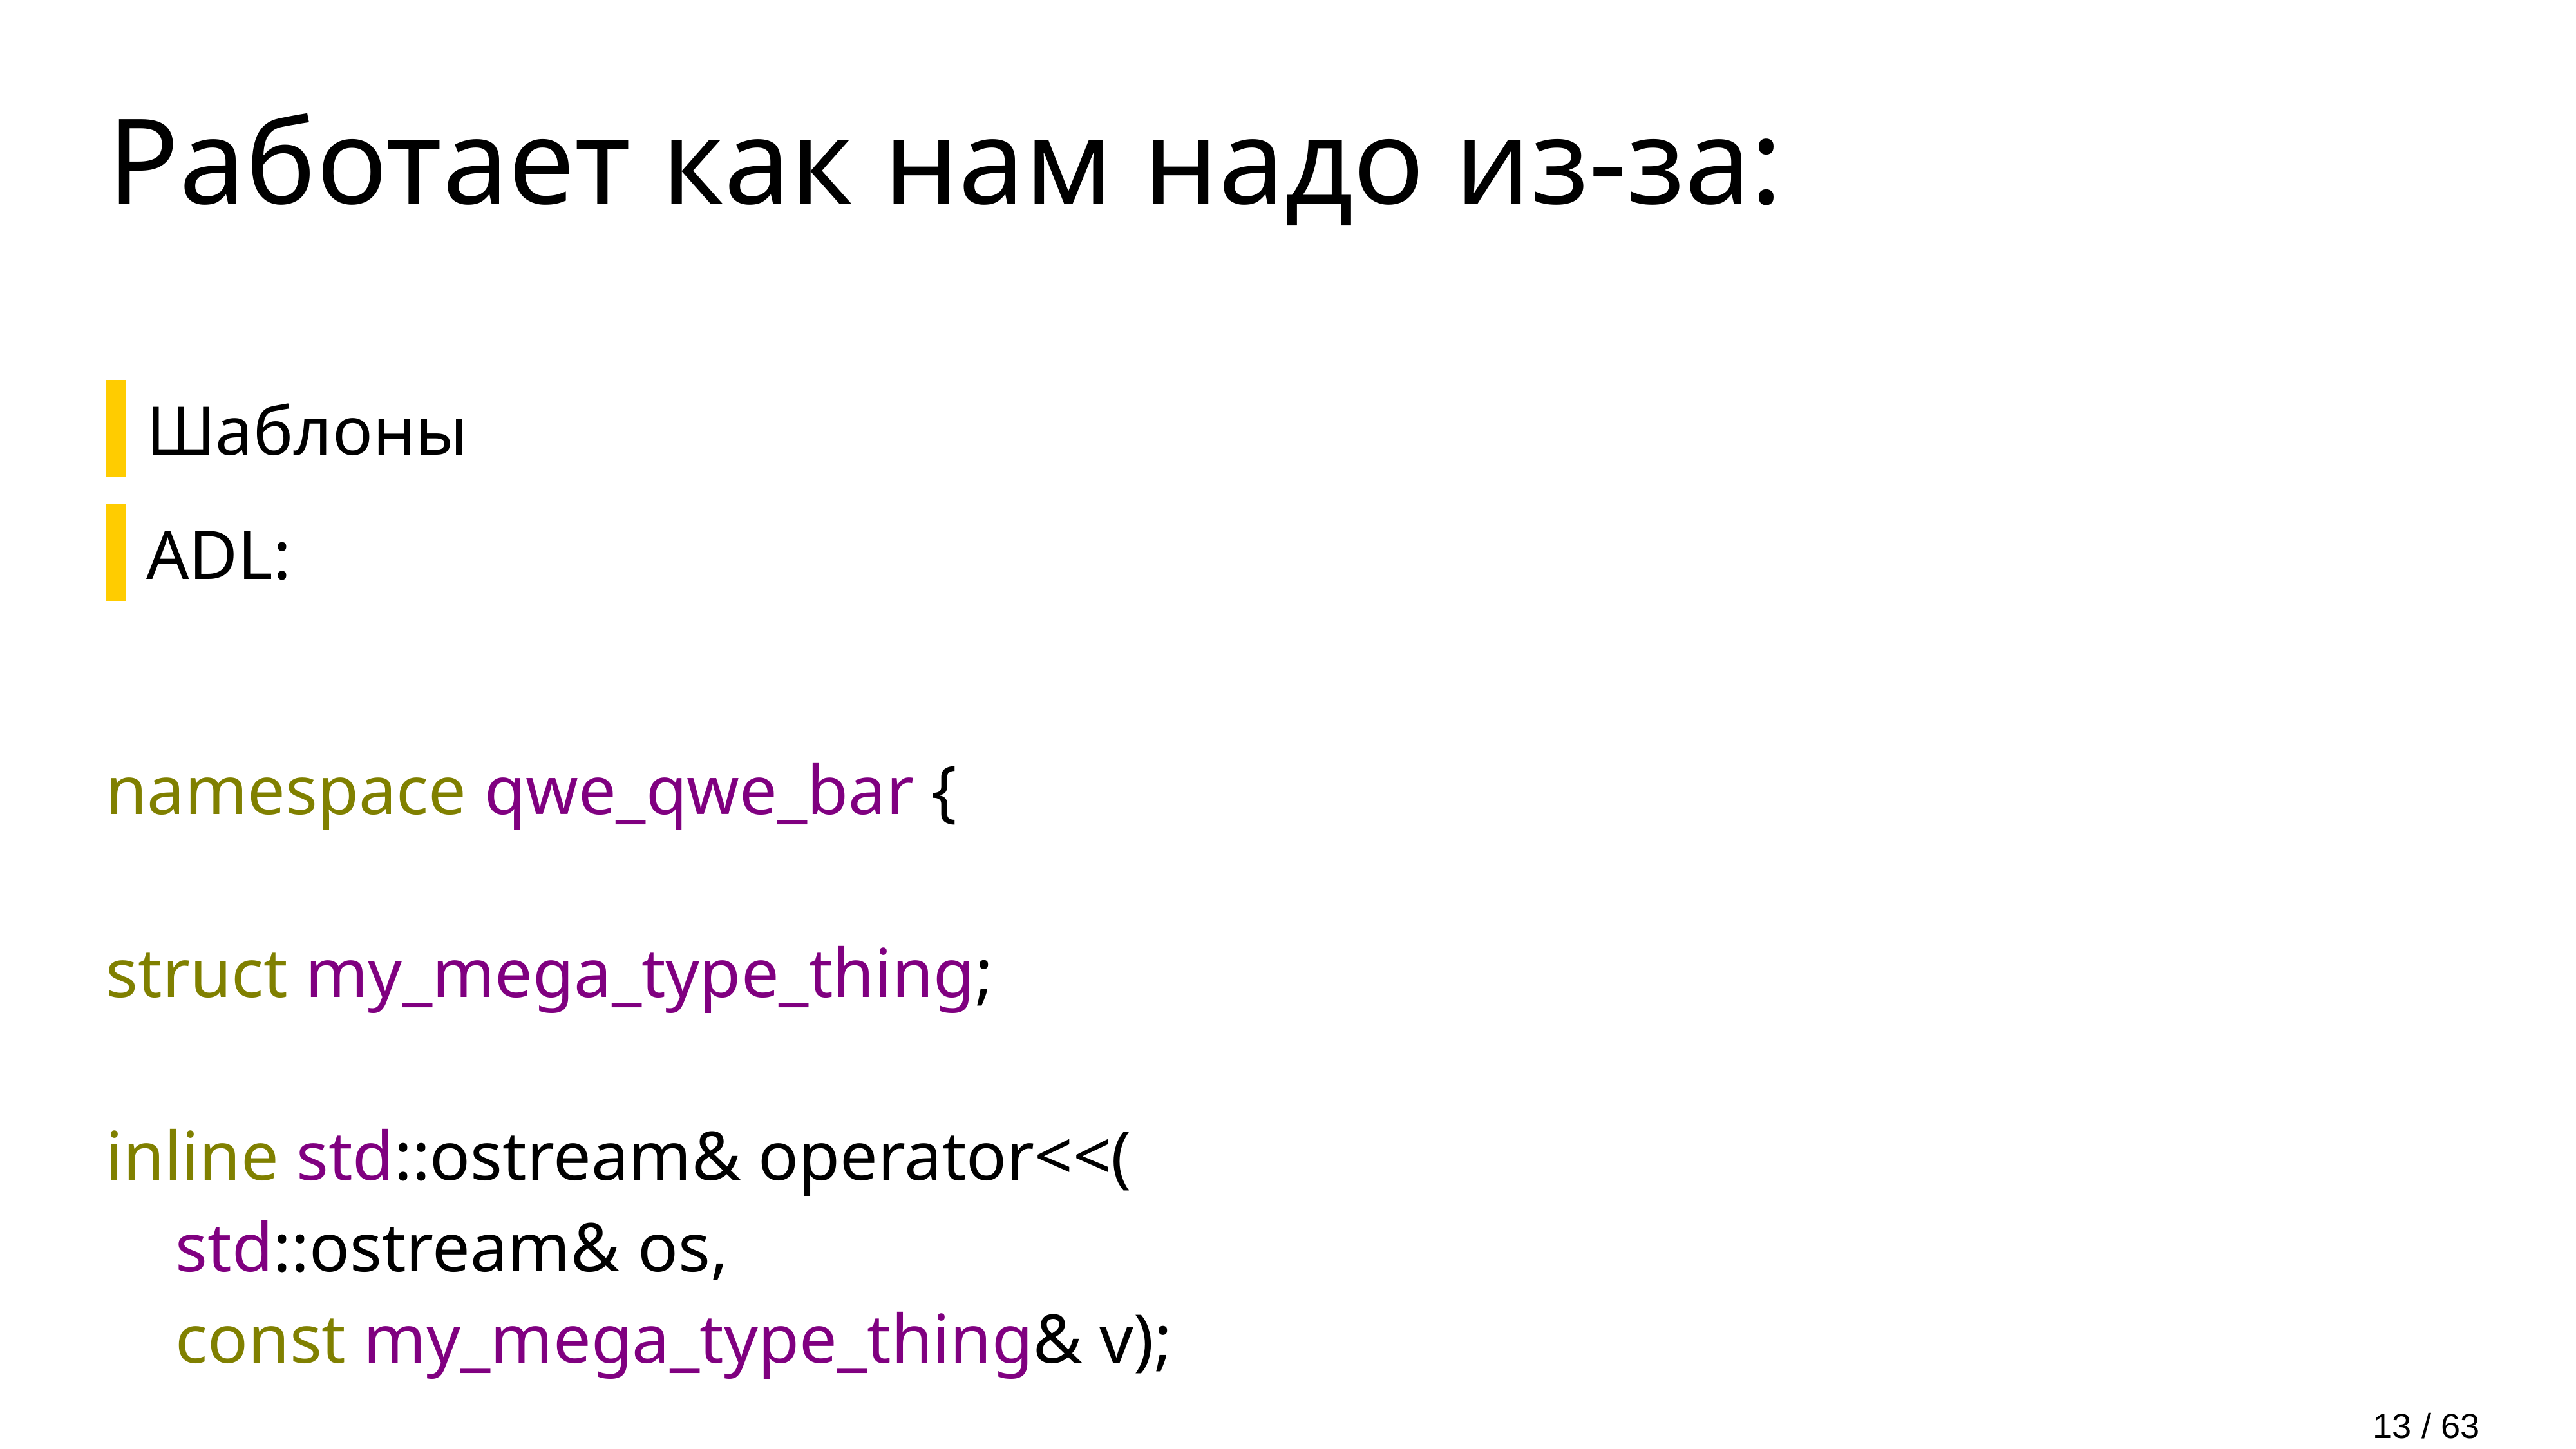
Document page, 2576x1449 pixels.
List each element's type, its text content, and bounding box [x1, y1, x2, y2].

text_box <number> / 63 [2363, 1402, 2576, 1449]
text_box Шаблоны ADL: namespace qwe_qwe_bar { struct my_mega_type_thing; inline std::ostream& operator<<( std::ostream& os, const my_mega_type_thing& v); } // namespace qwe_qwe_bar [96, 364, 2512, 1449]
title Работает как нам надо из-за: [108, 80, 2468, 242]
